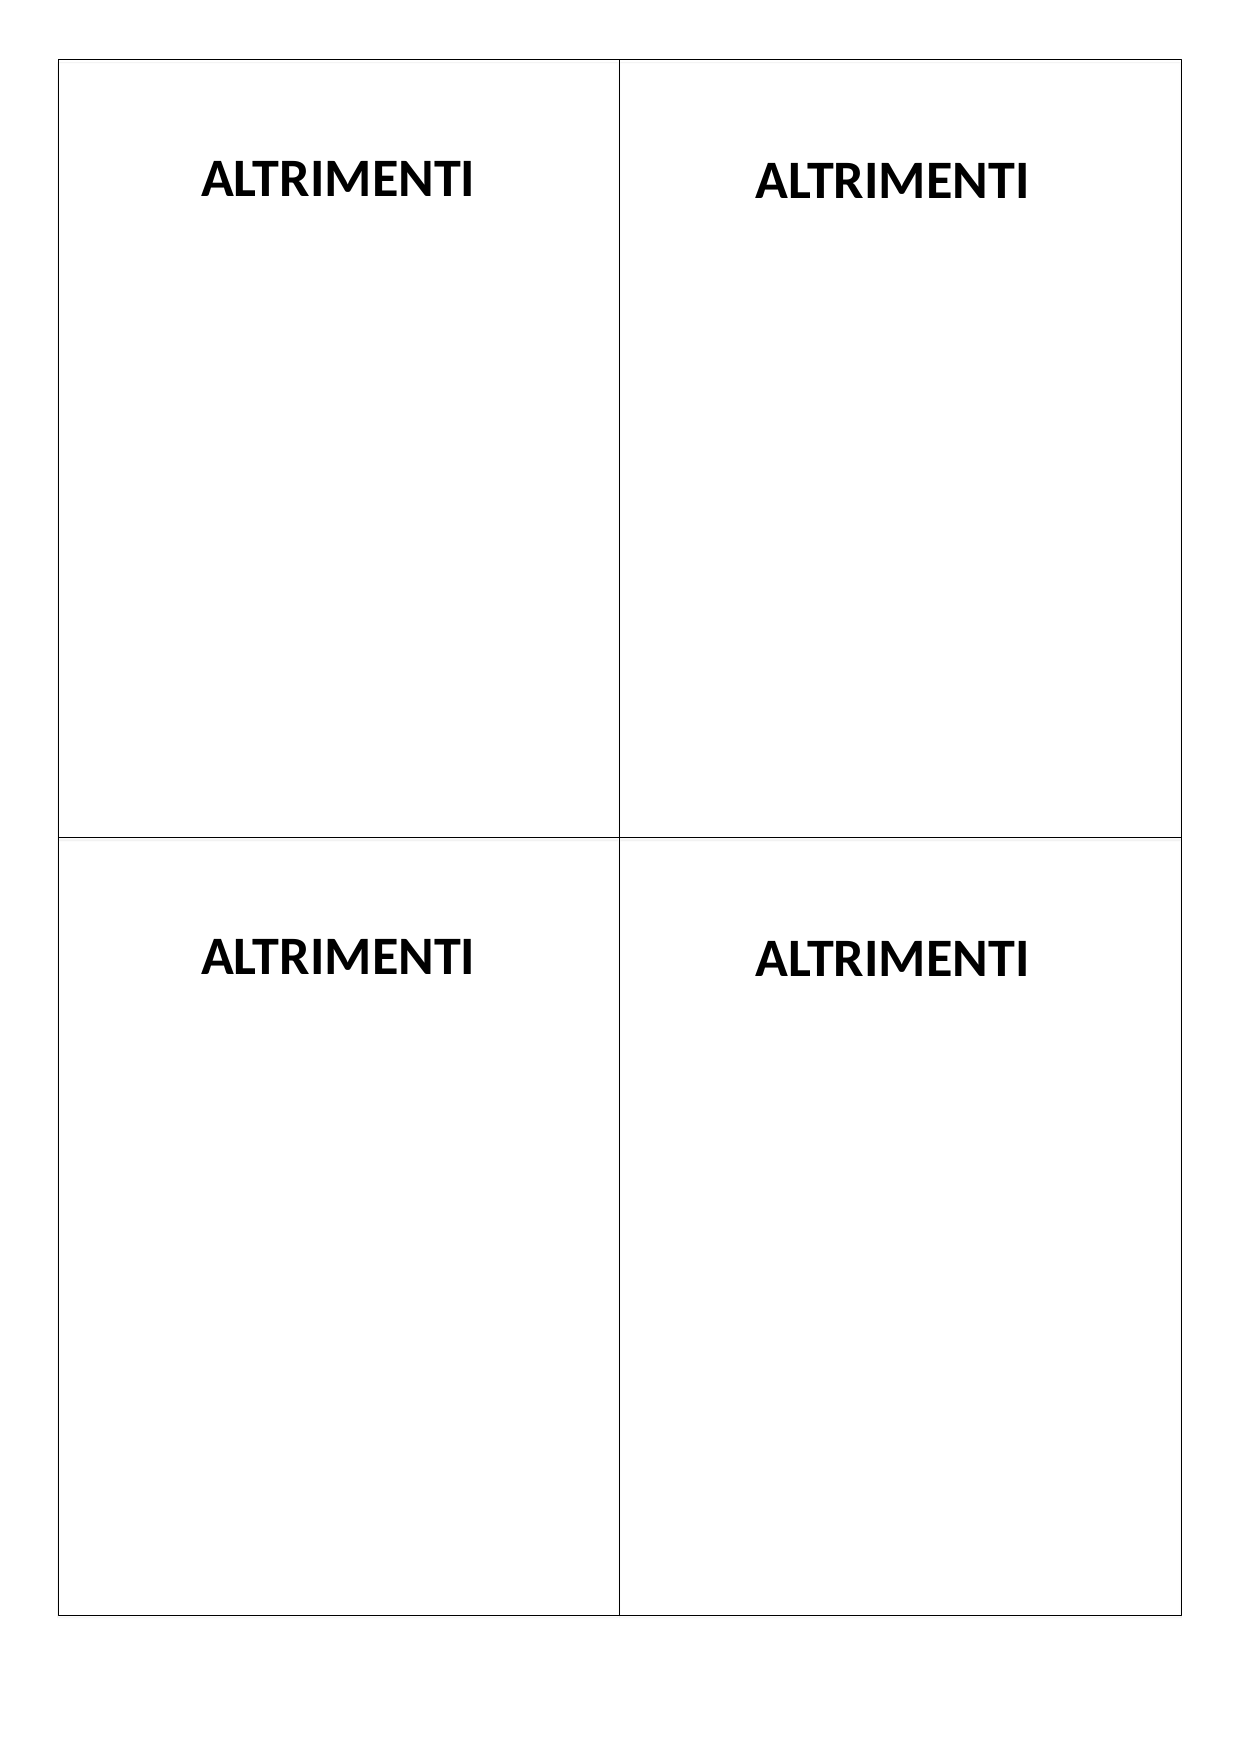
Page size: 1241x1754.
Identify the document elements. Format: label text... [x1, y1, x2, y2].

text_box ALTRIMENTI [94, 912, 583, 993]
text_box ALTRIMENTI [648, 914, 1137, 995]
text_box ALTRIMENTI [94, 135, 583, 216]
text_box ALTRIMENTI [648, 137, 1137, 218]
